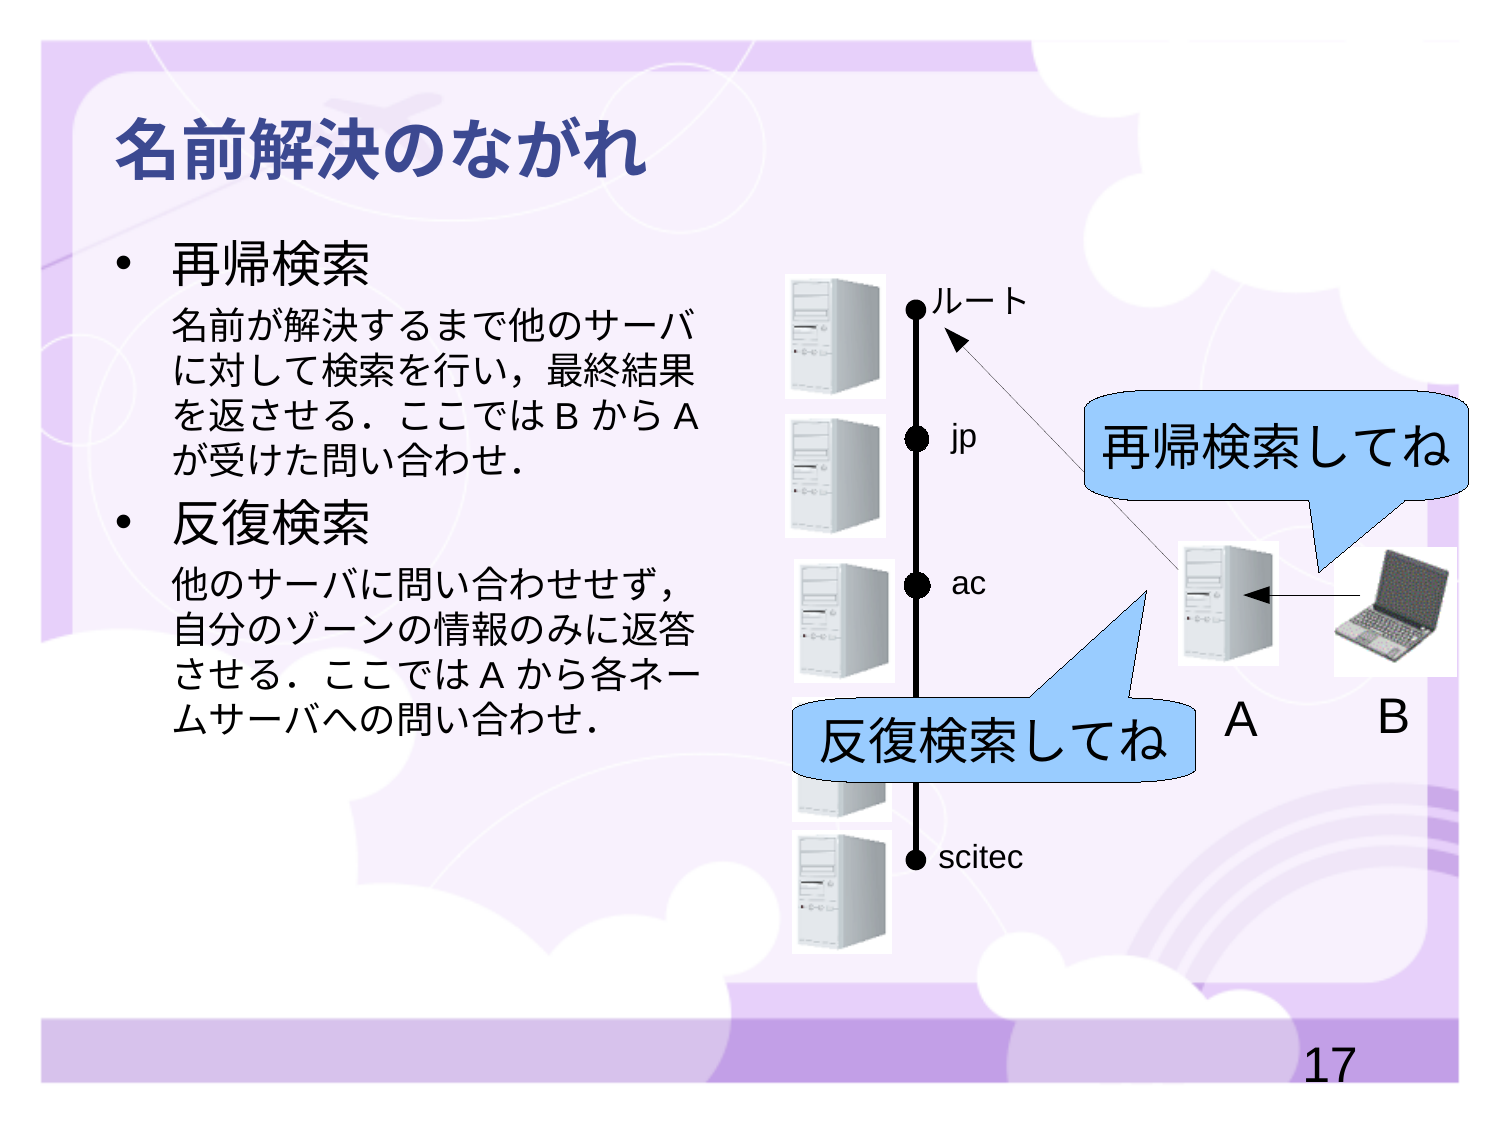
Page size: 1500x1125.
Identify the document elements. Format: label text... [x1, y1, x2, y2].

list 再帰検索 名前が解決するまで他のサーバに対して検索を行い，最終結果を返させる．ここでは B から A が受けた問い合わせ． 反復検索 他のサーバに問い合わせせず，自分のゾーンの情報のみに返答させる．ここでは A から各ネームサーバへの問い合わせ． [99, 224, 735, 951]
text_box [904, 572, 931, 599]
text_box jp [936, 406, 993, 505]
text_box [904, 425, 929, 452]
text_box A [1209, 679, 1273, 755]
title 名前解決のながれ [99, 99, 1388, 216]
text_box ルート [915, 272, 1033, 328]
text_box scitec [923, 827, 1039, 883]
text_box 再帰検索してね [1084, 390, 1469, 573]
text_box B [1362, 676, 1425, 751]
text_box 反復検索してね [792, 590, 1196, 783]
text_box ac [936, 554, 1002, 610]
picture [0, 0, 1500, 1125]
